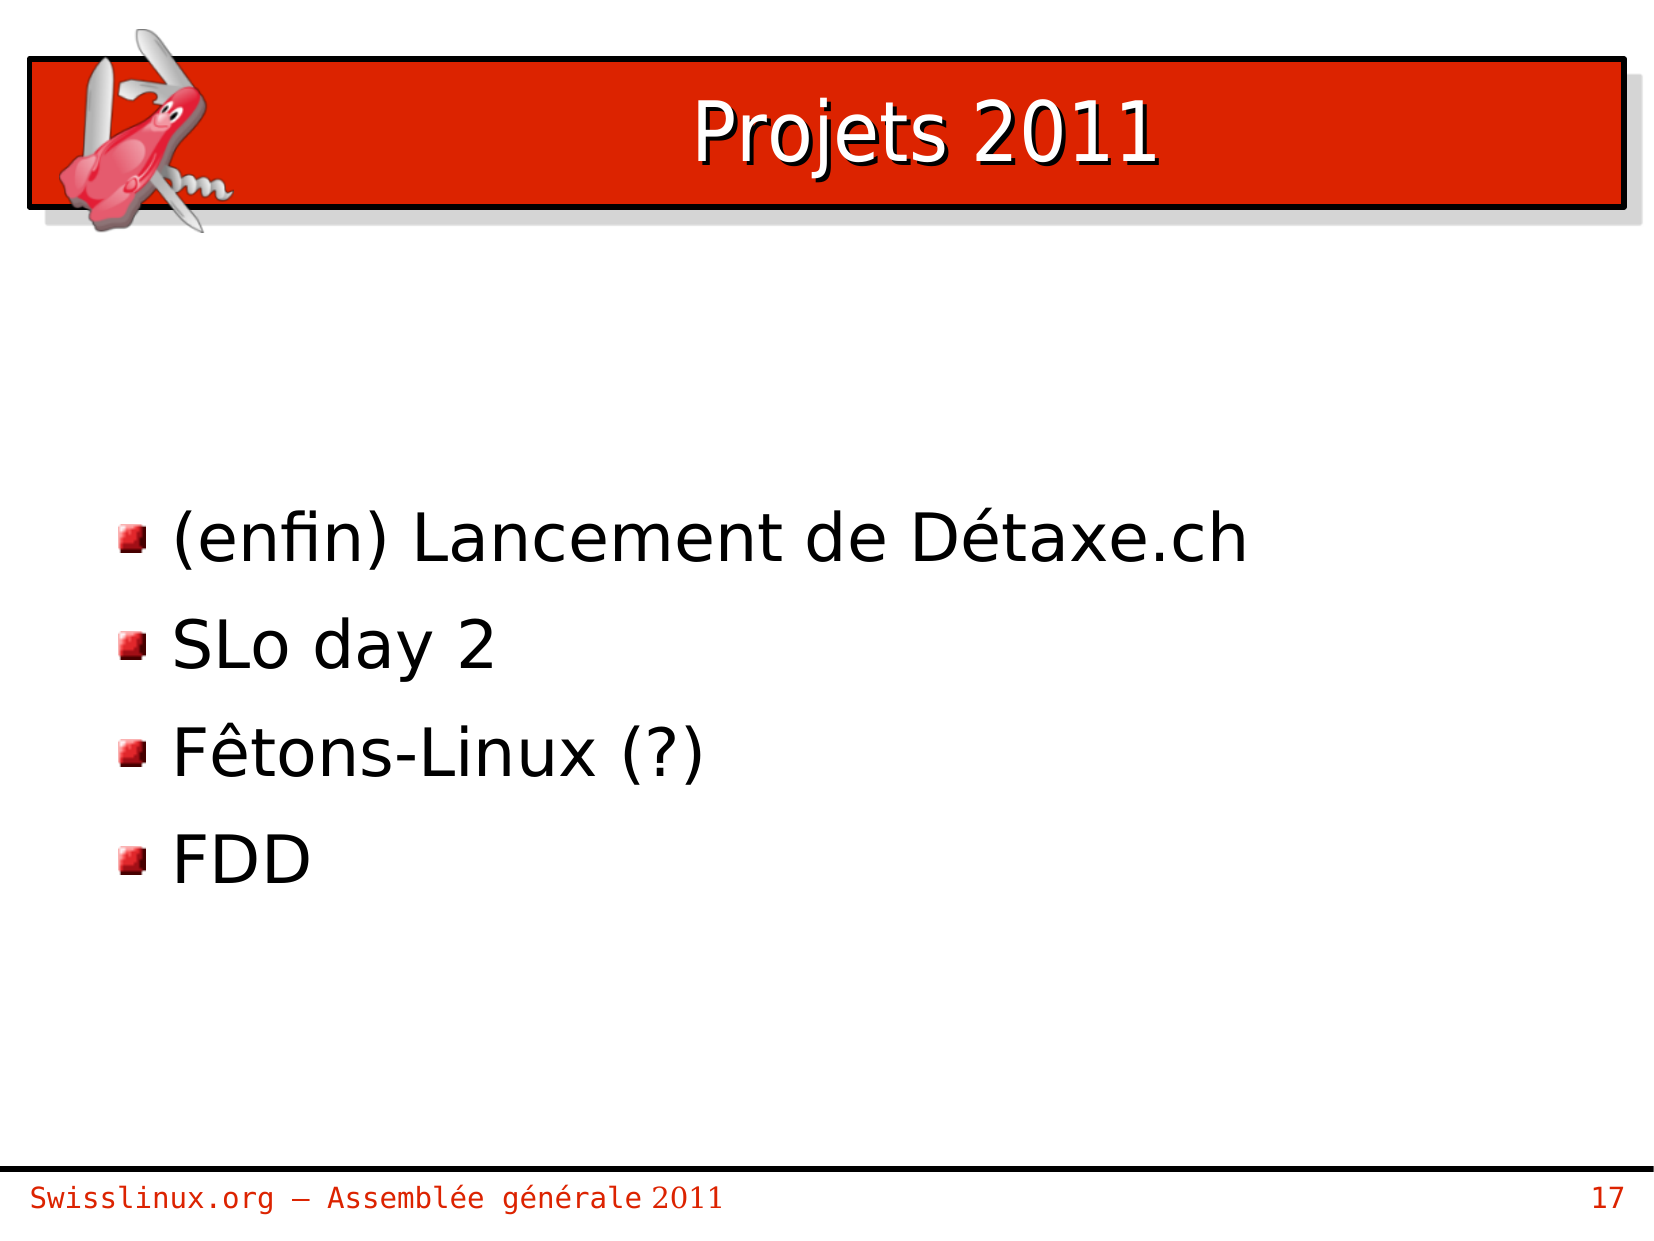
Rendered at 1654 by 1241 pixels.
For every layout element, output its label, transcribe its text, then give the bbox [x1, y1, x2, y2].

list (enfin) Lancement de Détaxe.ch SLo day 2 Fêtons-Linux (?) FDD [82, 290, 1571, 1109]
picture [59, 29, 234, 233]
title Projets 2011 [259, 84, 1595, 182]
